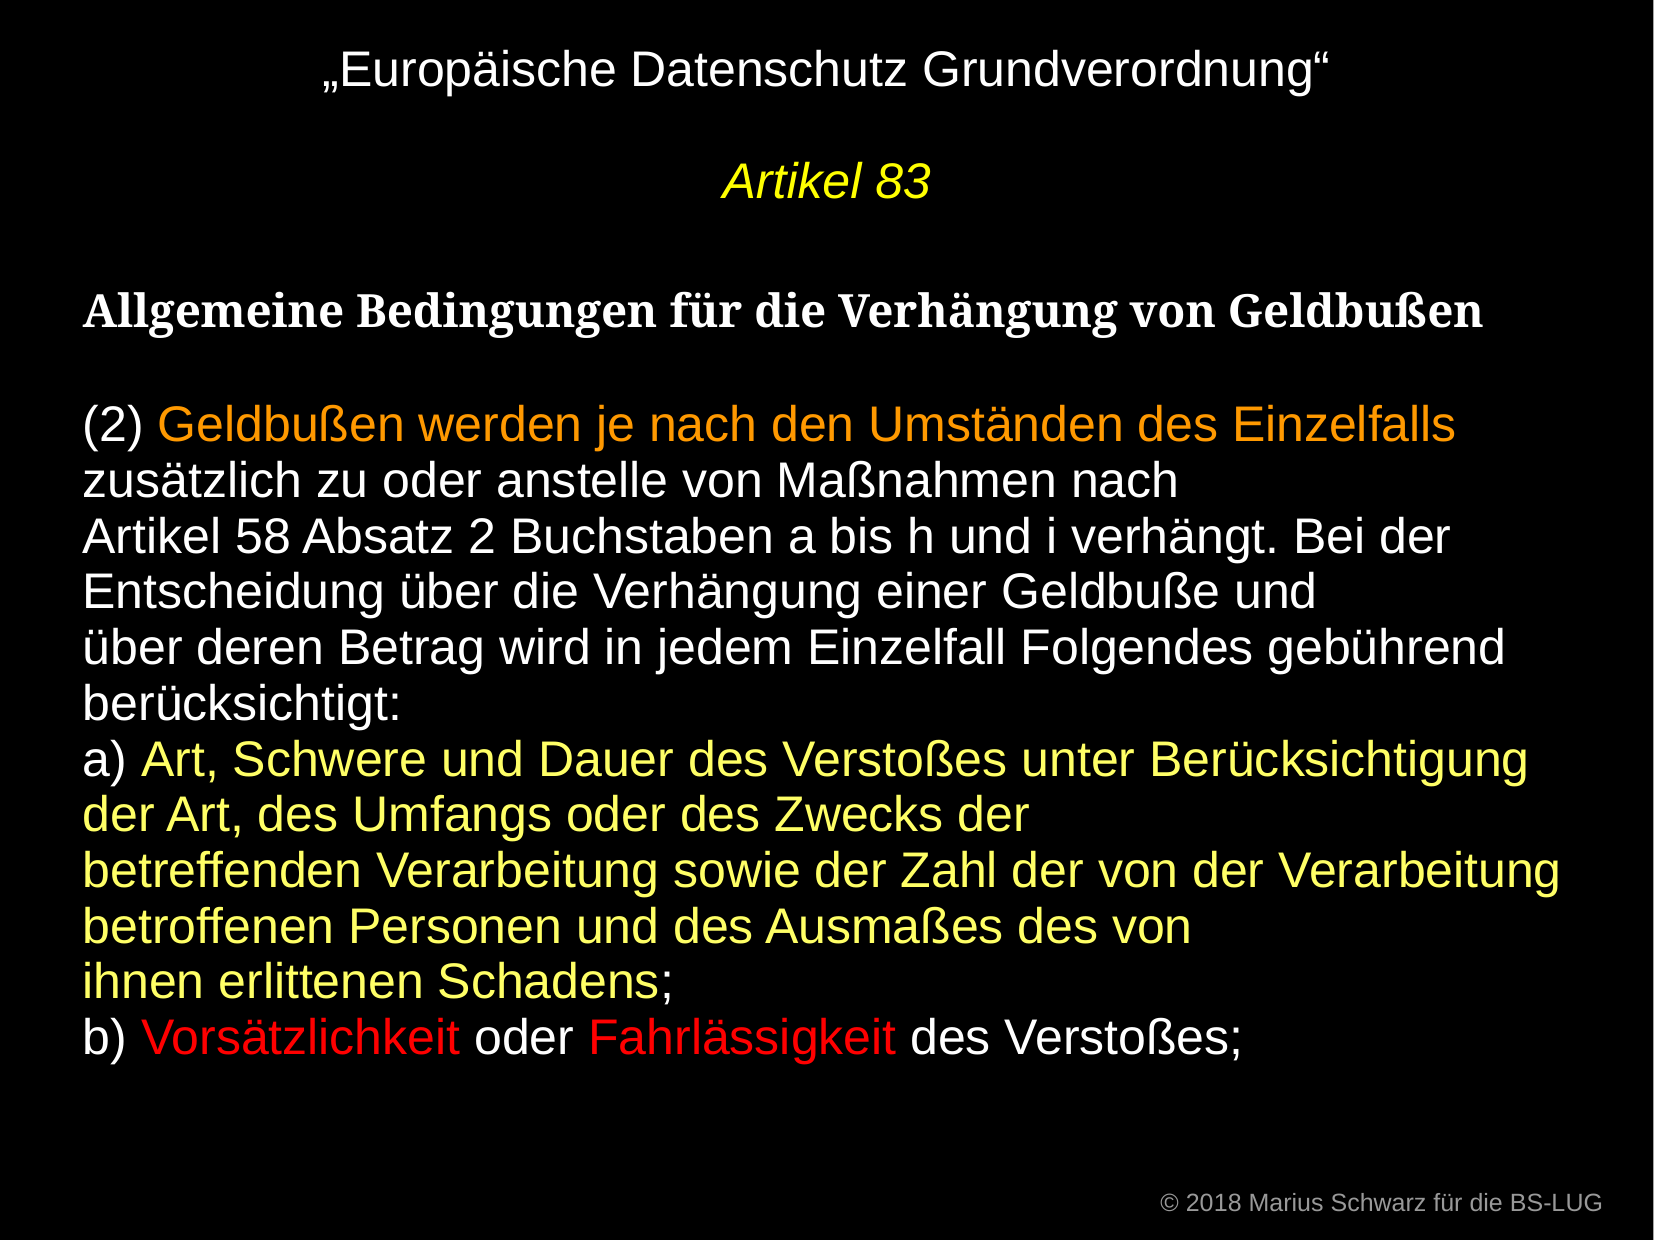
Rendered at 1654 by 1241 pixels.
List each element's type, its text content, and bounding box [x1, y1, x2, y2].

text_box Allgemeine Bedingungen für die Verhängung von Geldbußen (2) Geldbußen werden je nach den Umständen des Einzelfalls zusätzlich zu oder anstelle von Maßnahmen nach Artikel 58 Absatz 2 Buchstaben a bis h und i verhängt. Bei der Entscheidung über die Verhängung einer Geldbuße und über deren Betrag wird in jedem Einzelfall Folgendes gebührend berücksichtigt: a) Art, Schwere und Dauer des Verstoßes unter Berücksichtigung der Art, des Umfangs oder des Zwecks der betreffenden Verarbeitung sowie der Zahl der von der Verarbeitung betroffenen Personen und des Ausmaßes des von ihnen erlittenen Schadens; b) Vorsätzlichkeit oder Fahrlässigkeit des Verstoßes; [82, 255, 1571, 1144]
text_box © 2018 Marius Schwarz für die BS-LUG [1145, 1181, 1630, 1224]
title „Europäische Datenschutz Grundverordnung“ Artikel 83 [82, 41, 1571, 209]
